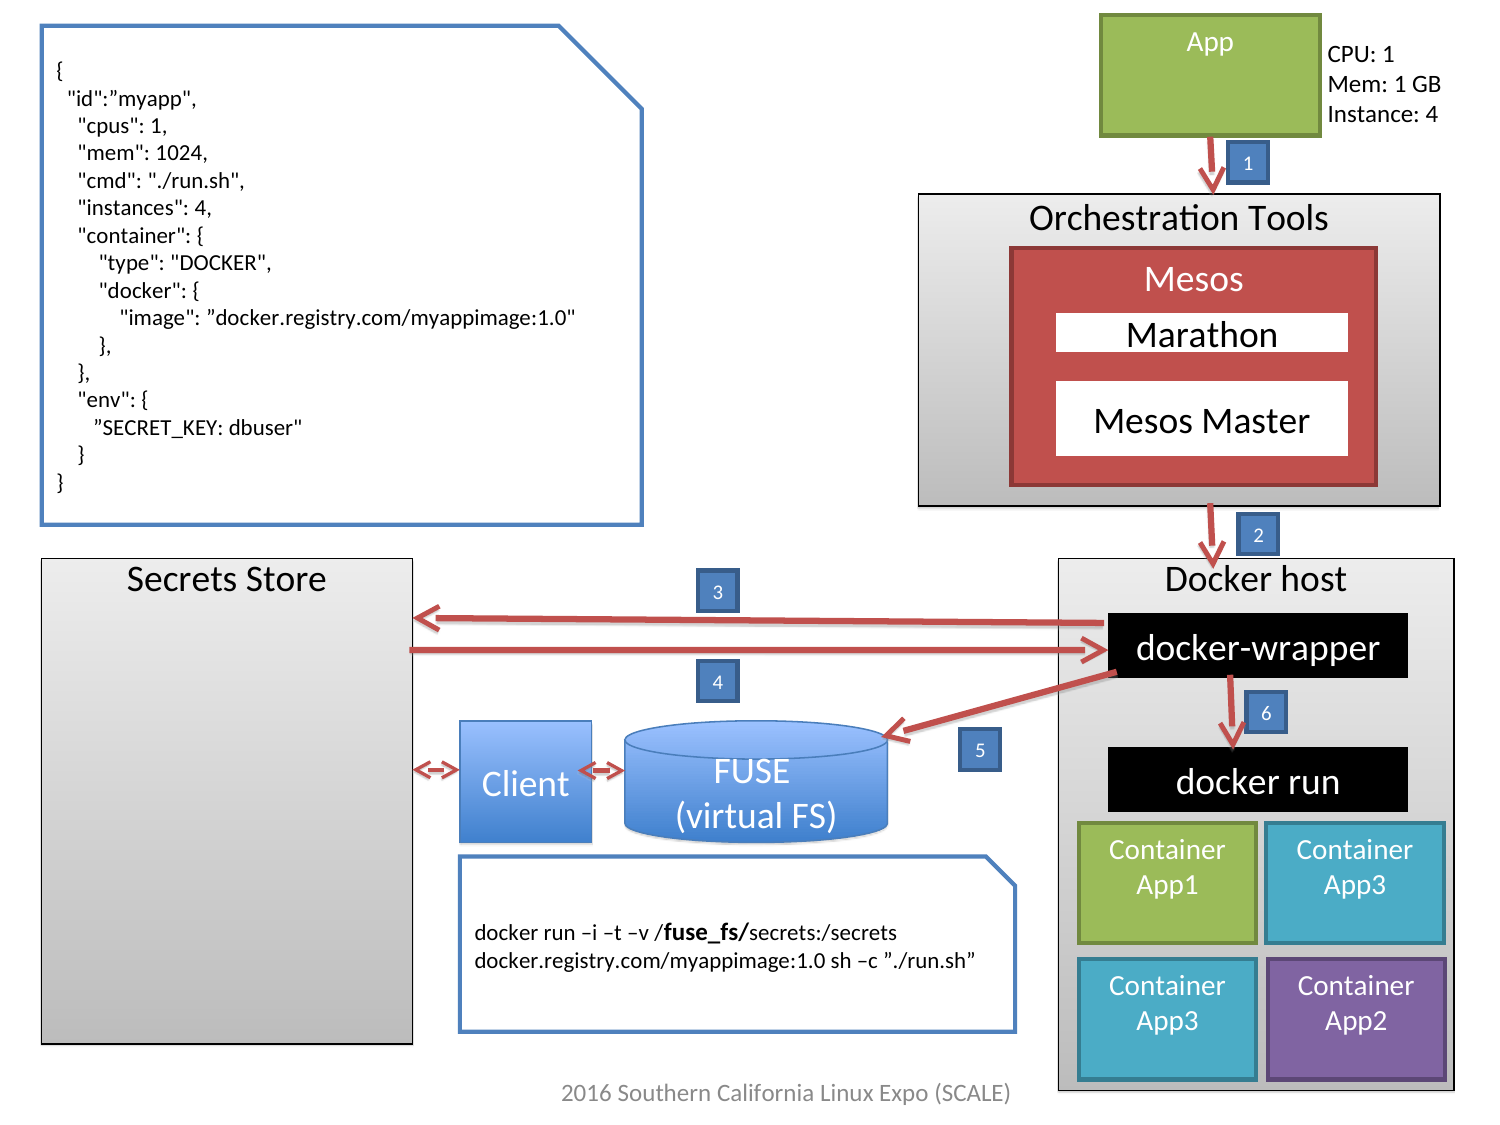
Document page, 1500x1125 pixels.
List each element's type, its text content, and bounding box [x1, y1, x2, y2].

text_box Docker host [1058, 558, 1455, 1091]
text_box docker run [1110, 749, 1407, 810]
text_box 6 [1246, 691, 1287, 733]
text_box 4 [697, 660, 738, 702]
text_box Container App3 [1266, 822, 1444, 944]
text_box Orchestration Tools [918, 193, 1440, 507]
text_box 1 [1228, 142, 1268, 183]
text_box { "id":”myapp", "cpus": 1, "mem": 1024, "cmd": "./run.sh", "instances": 4, "container": { "type": "DOCKER", "docker": { "image": ”docker.registry.com/myappimage:1.0" }, }, "env": { ”SECRET_KEY: dbuser" } } [41, 25, 642, 525]
text_box Client [459, 720, 592, 843]
text_box App [1101, 15, 1320, 136]
text_box Container App2 [1267, 959, 1446, 1080]
text_box docker run –i –t –v /fuse_fs/secrets:/secrets docker.registry.com/myappimage:1.0 sh –c ”./run.sh” [459, 856, 1016, 1032]
text_box Mesos [1011, 247, 1377, 486]
text_box Mesos Master [1054, 379, 1351, 459]
text_box FUSE (virtual FS) [624, 720, 888, 843]
text_box Container App3 [1078, 959, 1257, 1080]
text_box docker-wrapper [1110, 615, 1407, 676]
text_box 5 [960, 729, 1000, 770]
text_box Marathon [1054, 310, 1351, 355]
text_box 2016 Southern California Linux Expo (SCALE) [512, 1061, 1067, 1122]
text_box CPU: 1 Mem: 1 GB Instance: 4 [1313, 30, 1500, 136]
text_box Container App1 [1078, 822, 1257, 944]
text_box 3 [697, 570, 738, 612]
text_box 2 [1238, 513, 1279, 555]
text_box Secrets Store [41, 558, 413, 1044]
